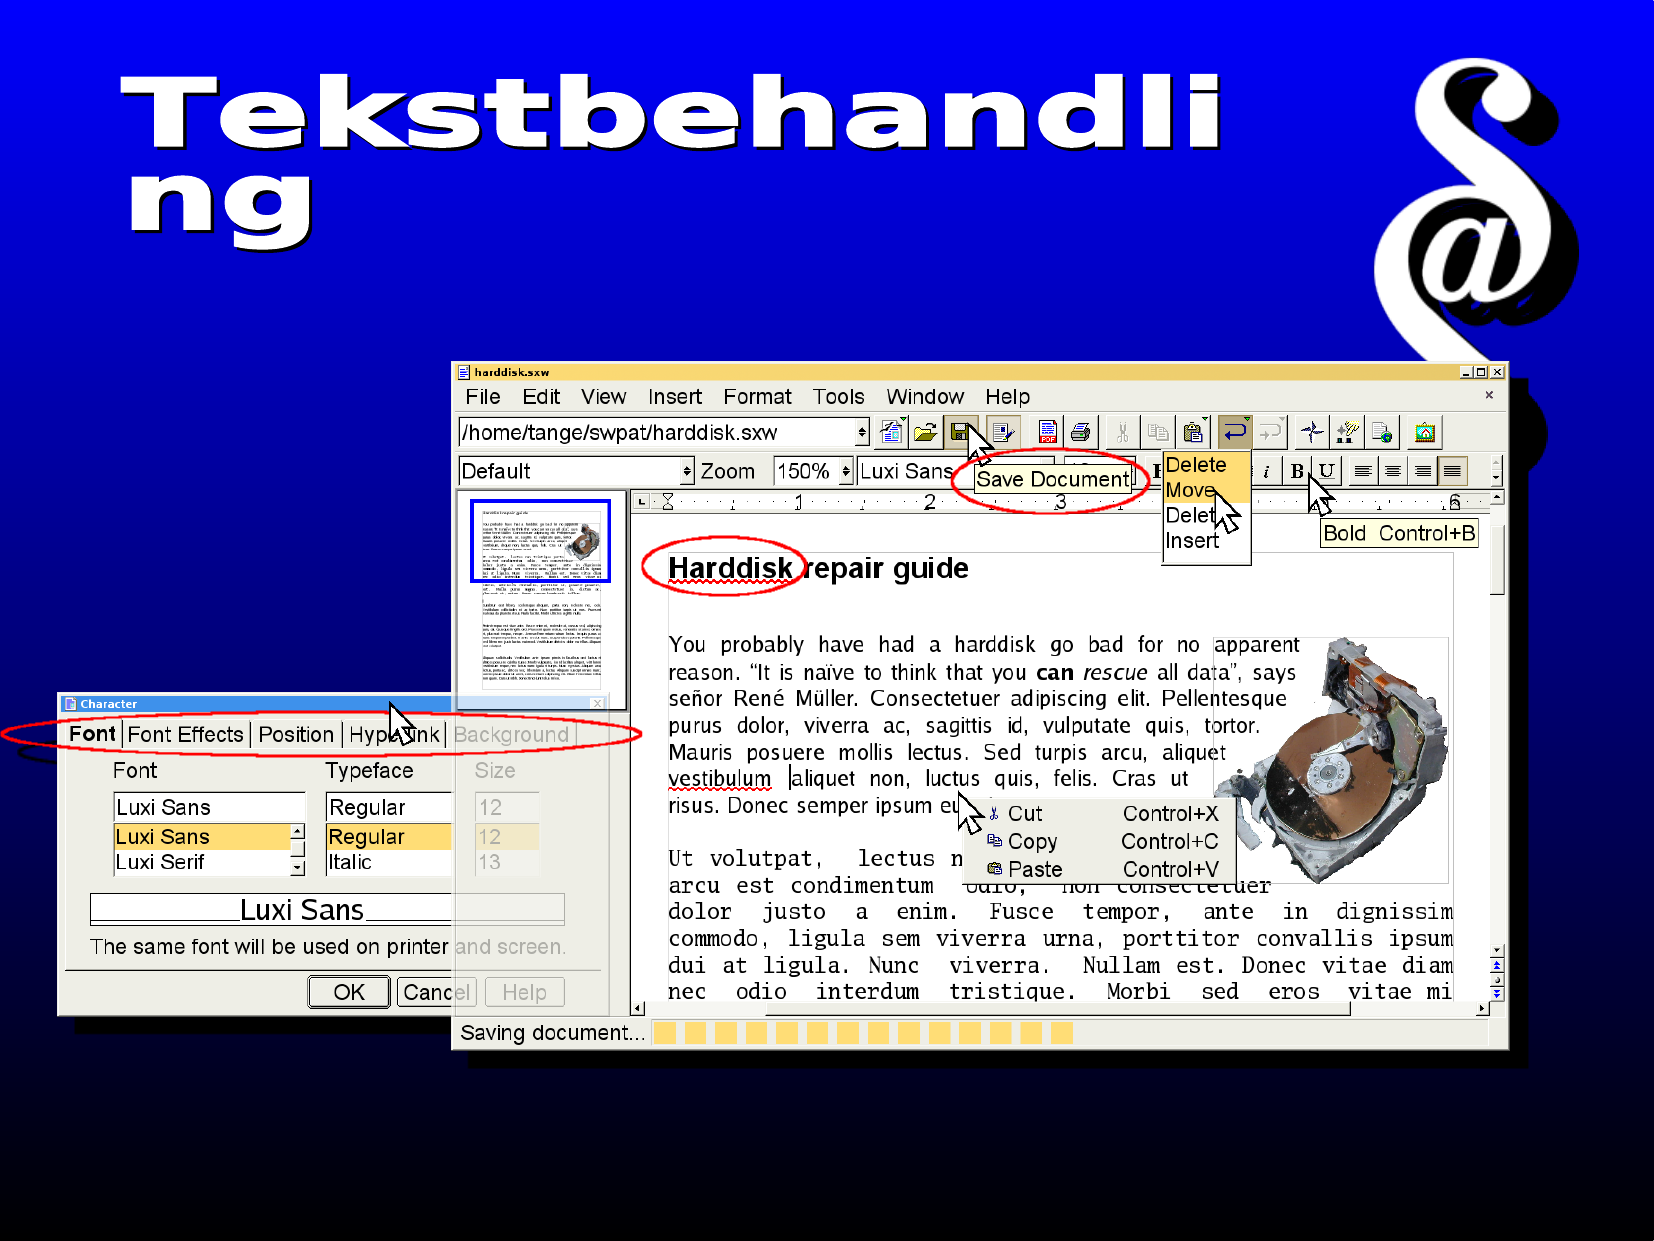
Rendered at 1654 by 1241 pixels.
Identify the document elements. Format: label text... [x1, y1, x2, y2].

title Tekstbehandling [121, 99, 1281, 221]
picture [0, 44, 1654, 1214]
